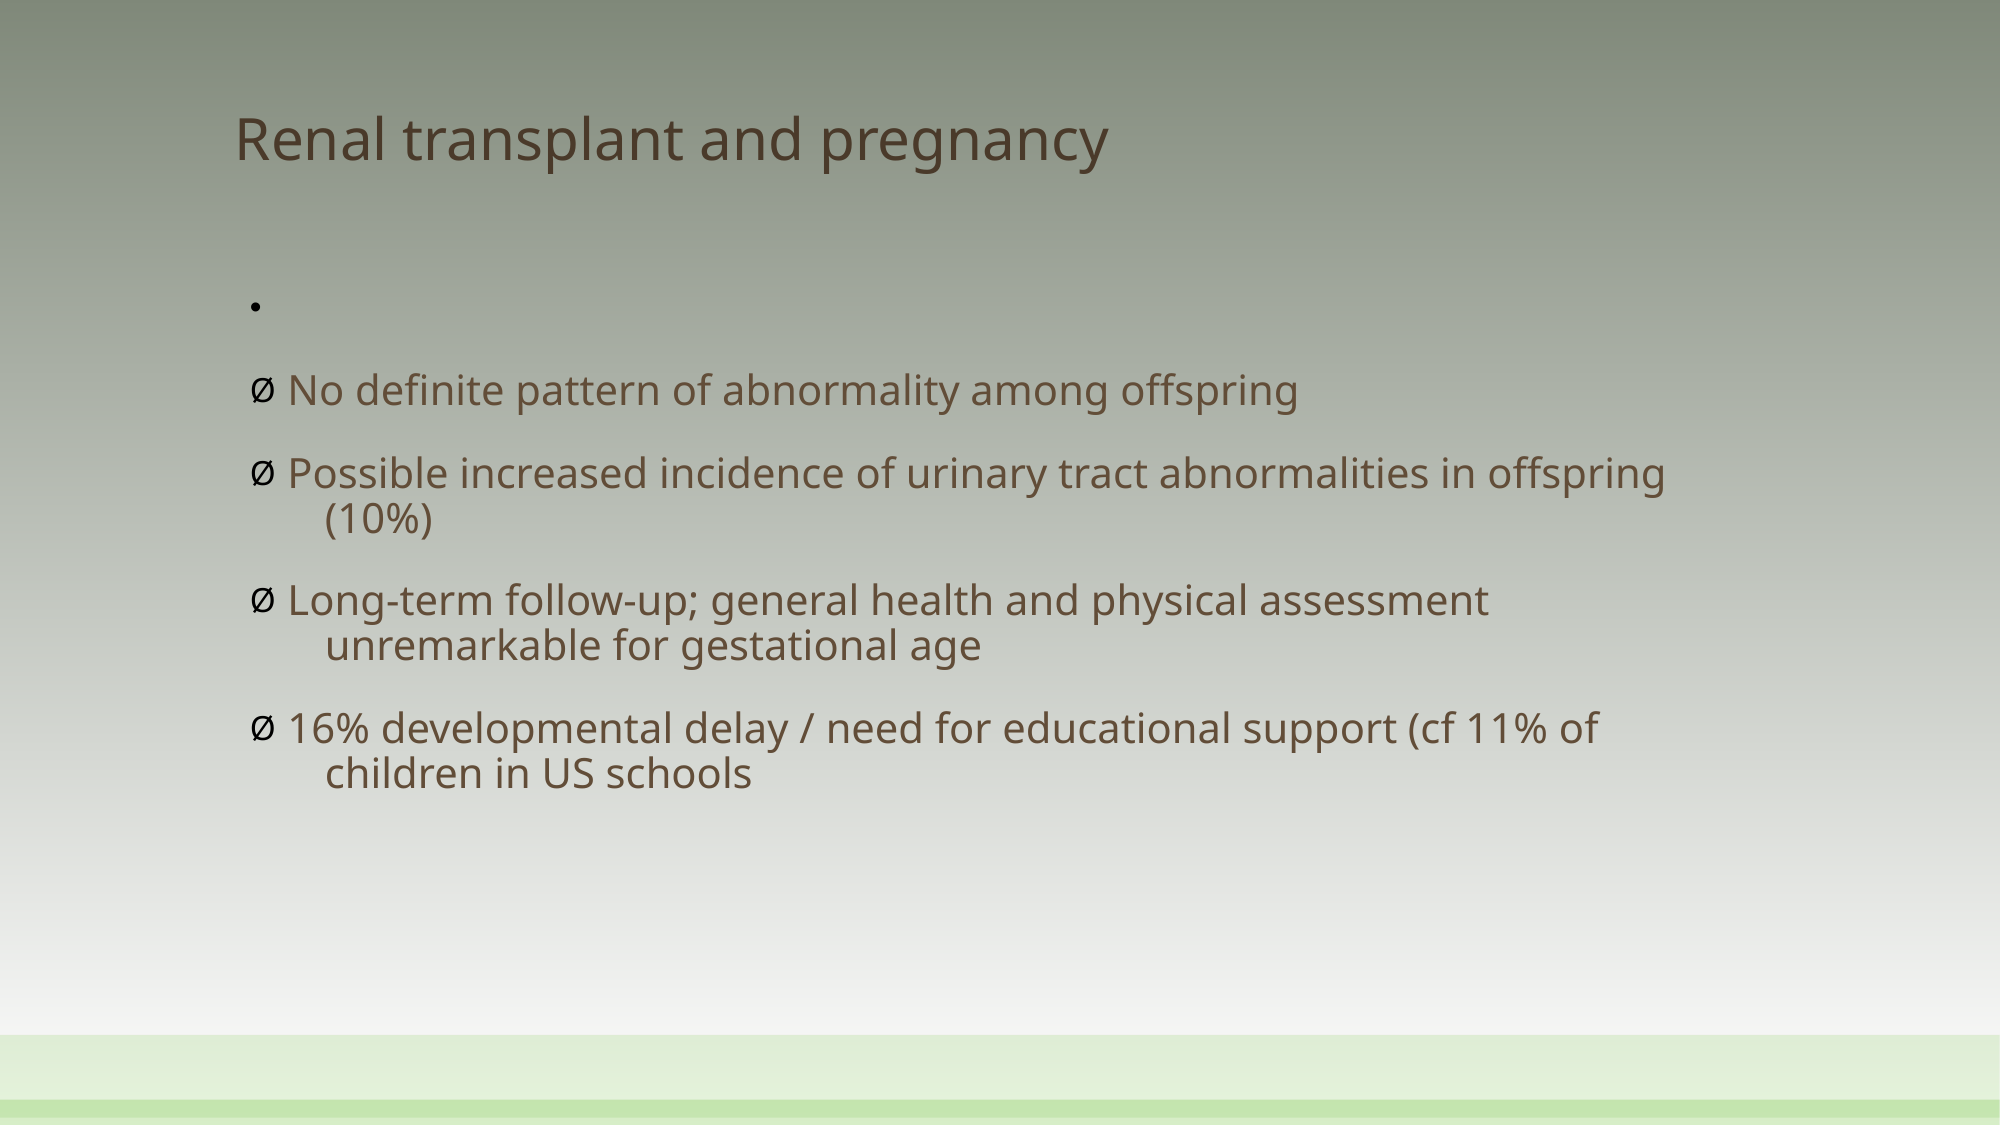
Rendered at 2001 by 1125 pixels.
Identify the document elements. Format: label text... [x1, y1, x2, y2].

list No definite pattern of abnormality among offspring Possible increased incidence of urinary tract abnormalities in offspring (10%) Long-term follow-up; general health and physical assessment unremarkable for gestational age 16% developmental delay / need for educational support (cf 11% of children in US schools [219, 274, 1780, 987]
title Renal transplant and pregnancy [219, 71, 1780, 251]
